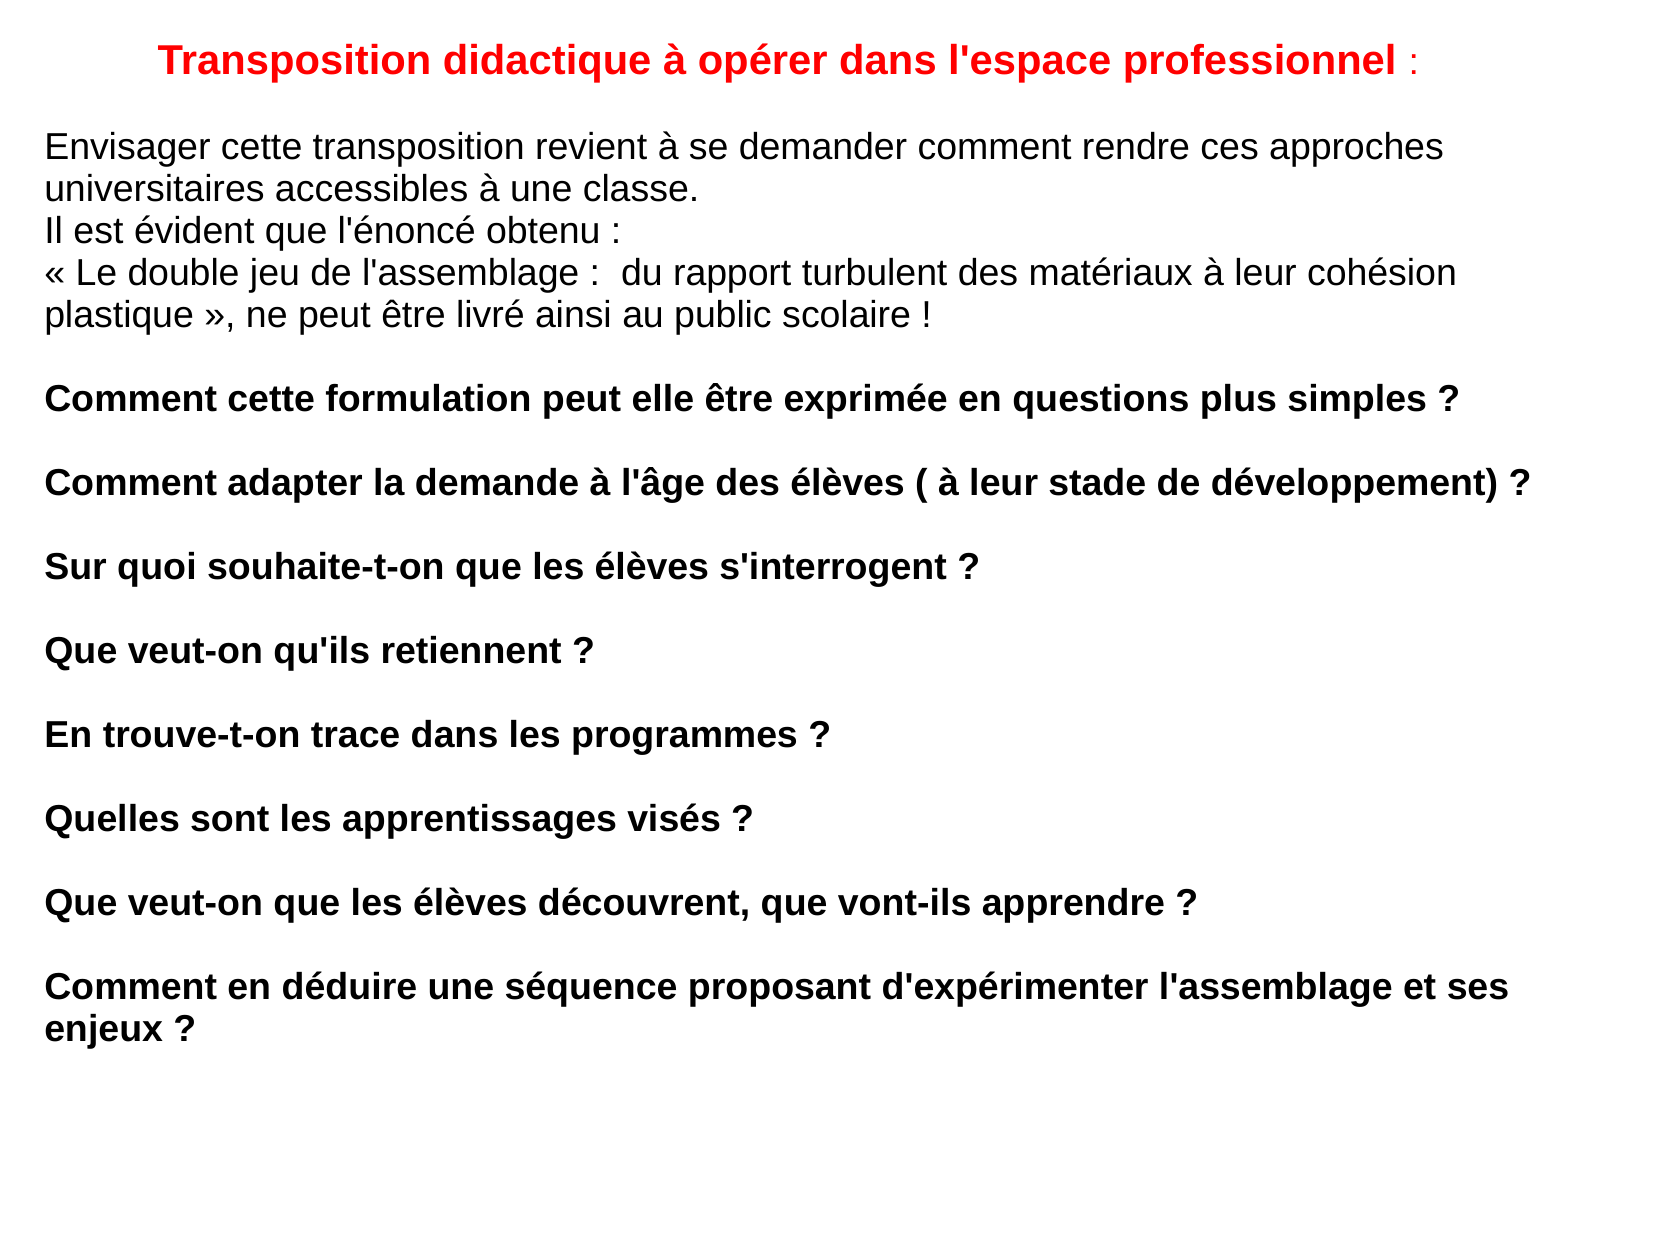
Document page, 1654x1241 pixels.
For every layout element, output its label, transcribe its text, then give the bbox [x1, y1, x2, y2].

text_box Transposition didactique à opérer dans l'espace professionnel : Envisager cette transposition revient à se demander comment rendre ces approches universitaires accessibles à une classe. Il est évident que l'énoncé obtenu : « Le double jeu de l'assemblage : du rapport turbulent des matériaux à leur cohésion plastique », ne peut être livré ainsi au public scolaire ! Comment cette formulation peut elle être exprimée en questions plus simples ? Comment adapter la demande à l'âge des élèves ( à leur stade de développement) ? Sur quoi souhaite-t-on que les élèves s'interrogent ? Que veut-on qu'ils retiennent ? En trouve-t-on trace dans les programmes ? Quelles sont les apprentissages visés ? Que veut-on que les élèves découvrent, que vont-ils apprendre ? Comment en déduire une séquence proposant d'expérimenter l'assemblage et ses enjeux ? [29, 29, 1625, 1241]
